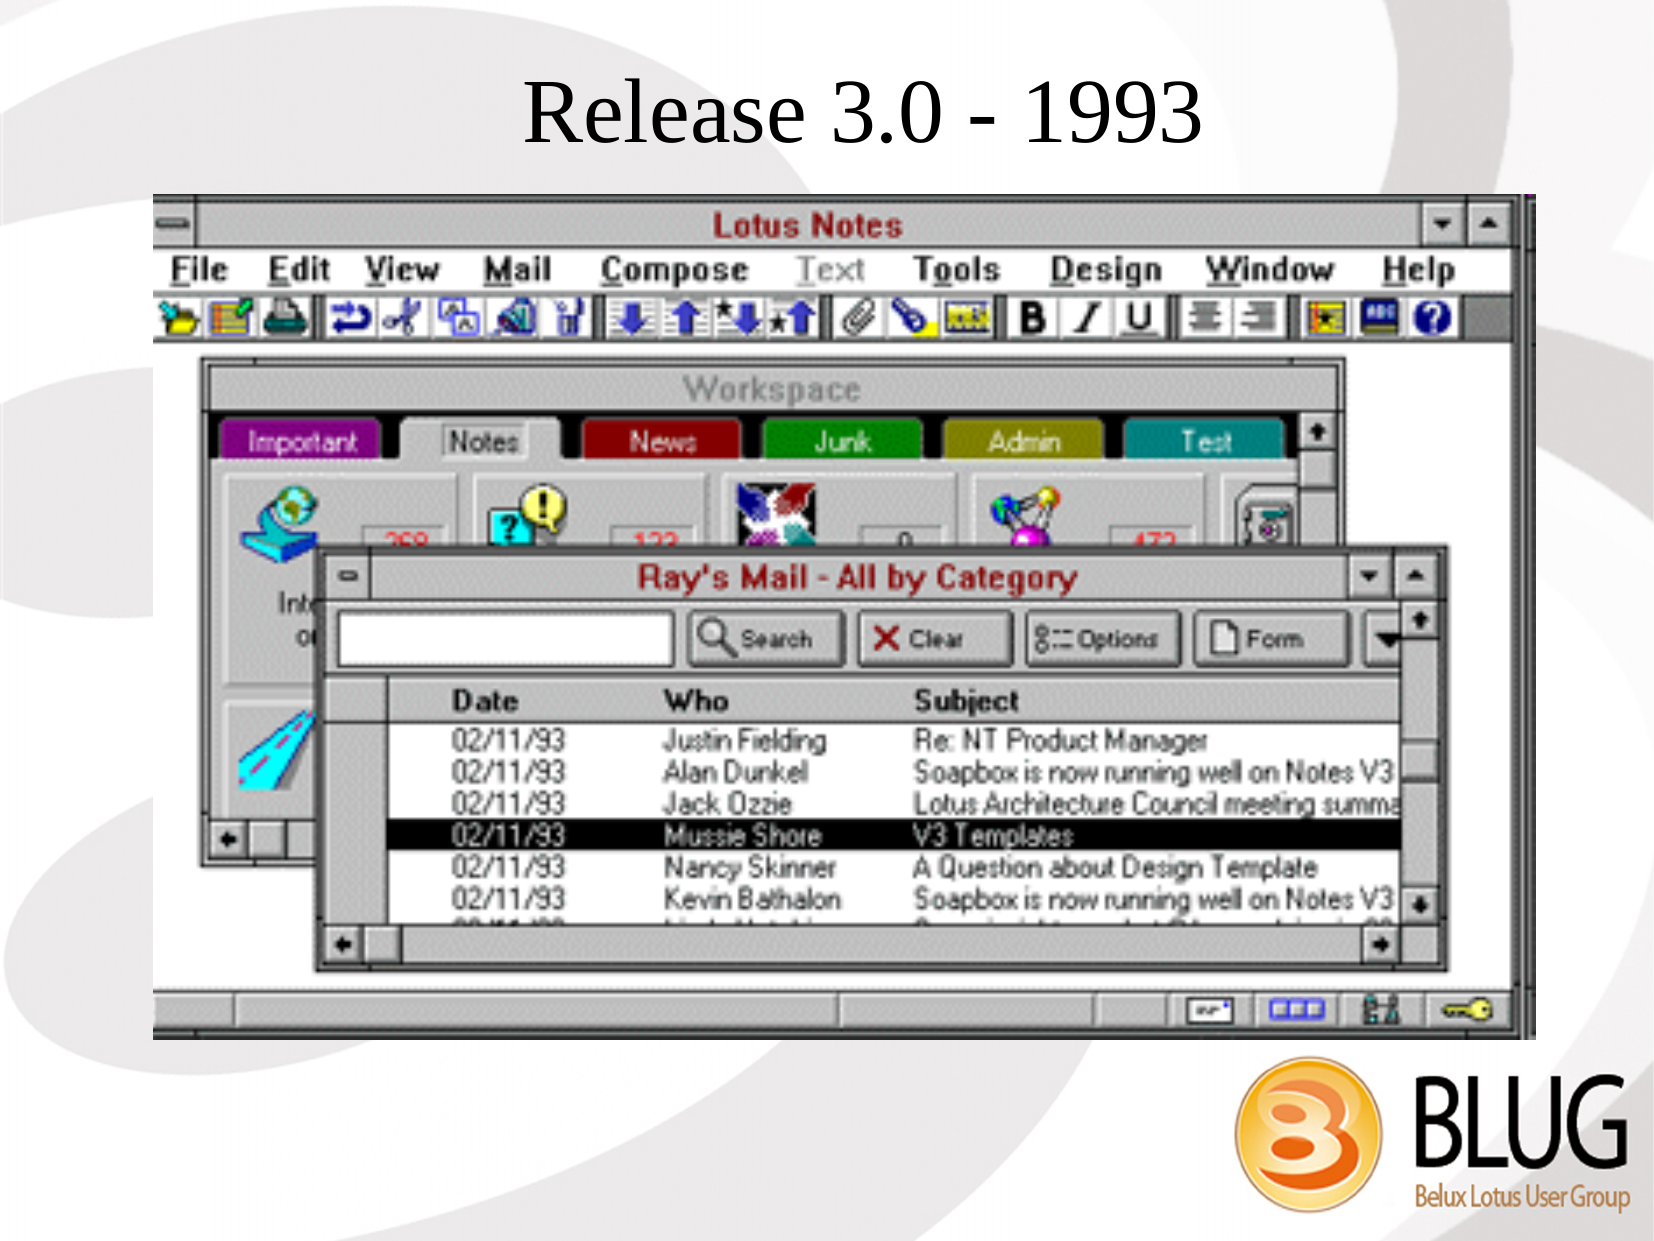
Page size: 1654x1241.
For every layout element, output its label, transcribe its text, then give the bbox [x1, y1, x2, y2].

picture [0, 0, 1654, 1241]
title Release 3.0 - 1993 [121, 41, 1607, 184]
